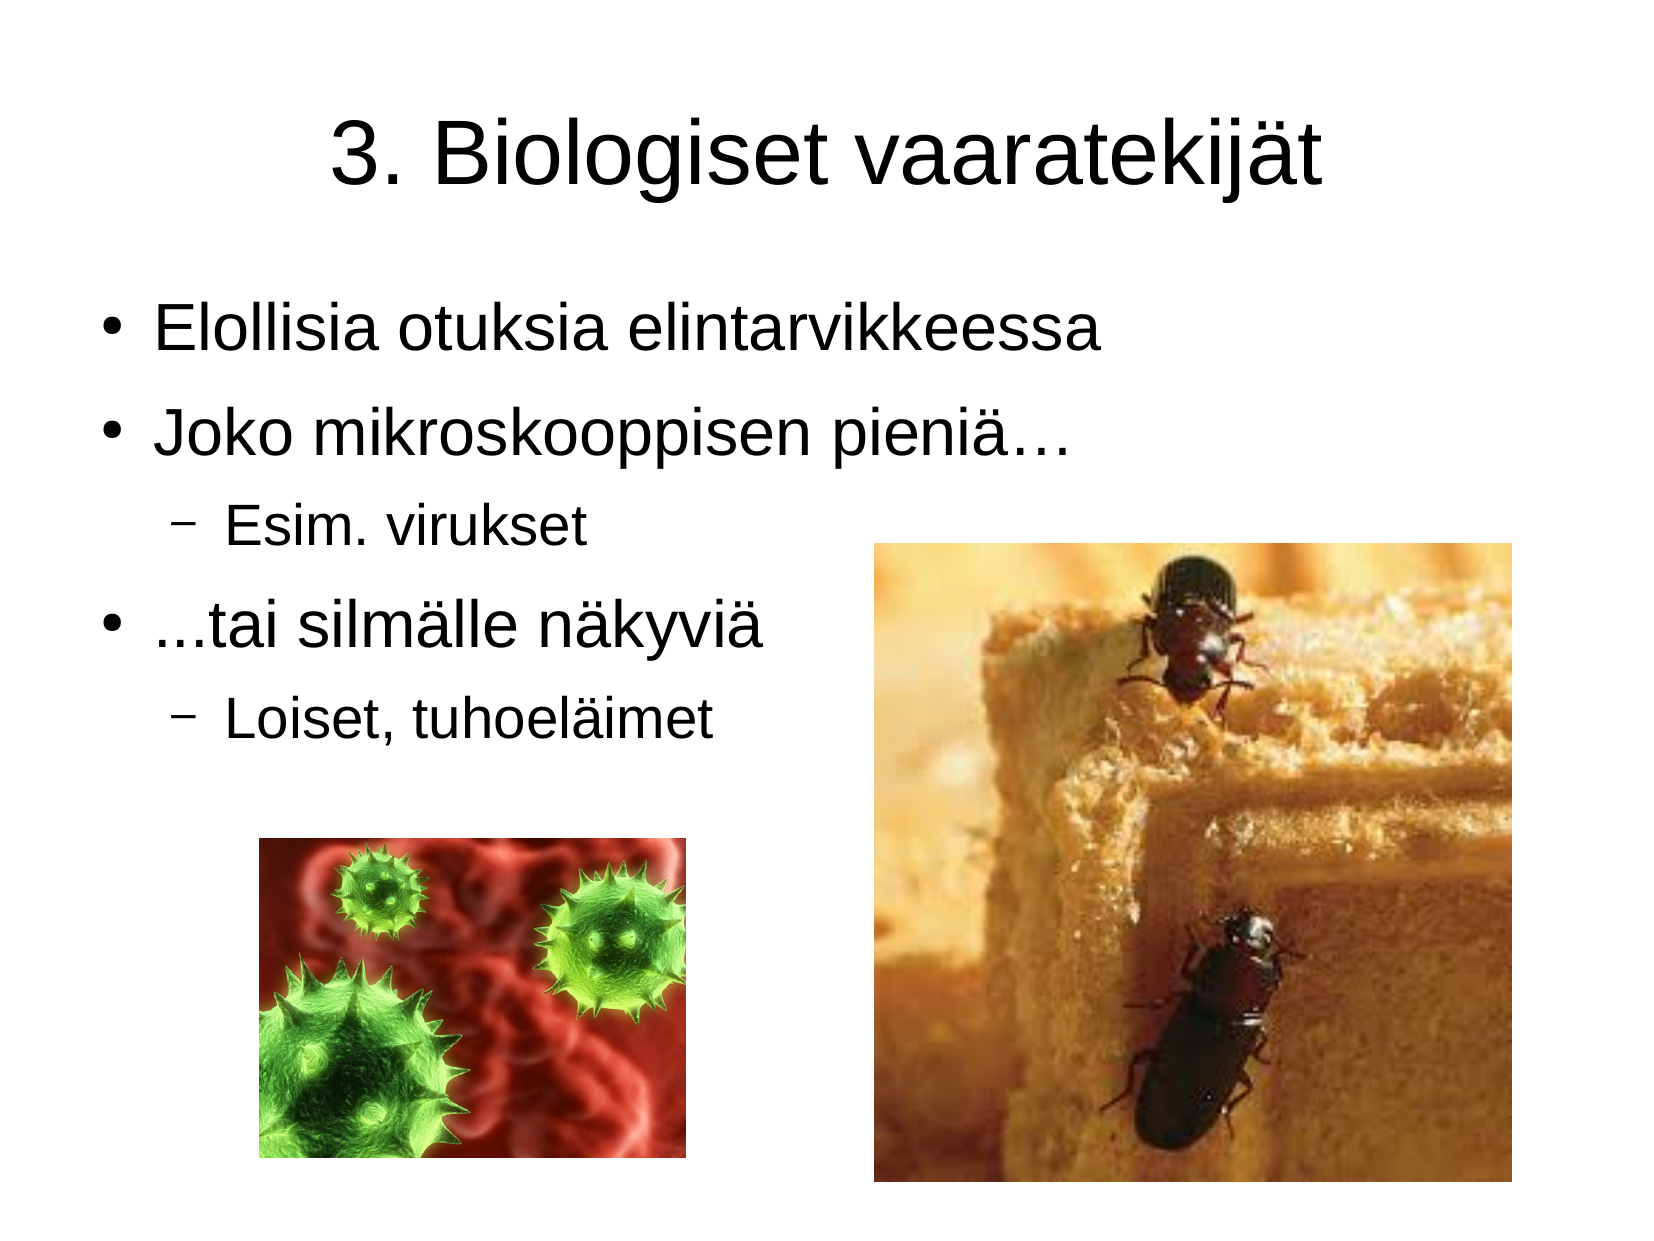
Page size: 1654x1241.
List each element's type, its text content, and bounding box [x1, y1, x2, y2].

list Elollisia otuksia elintarvikkeessa Joko mikroskooppisen pieniä… Esim. virukset ...tai silmälle näkyviä Loiset, tuhoeläimet [82, 290, 1571, 1010]
title 3. Biologiset vaaratekijät [82, 49, 1571, 257]
picture [874, 543, 1512, 1182]
picture [259, 838, 686, 1158]
